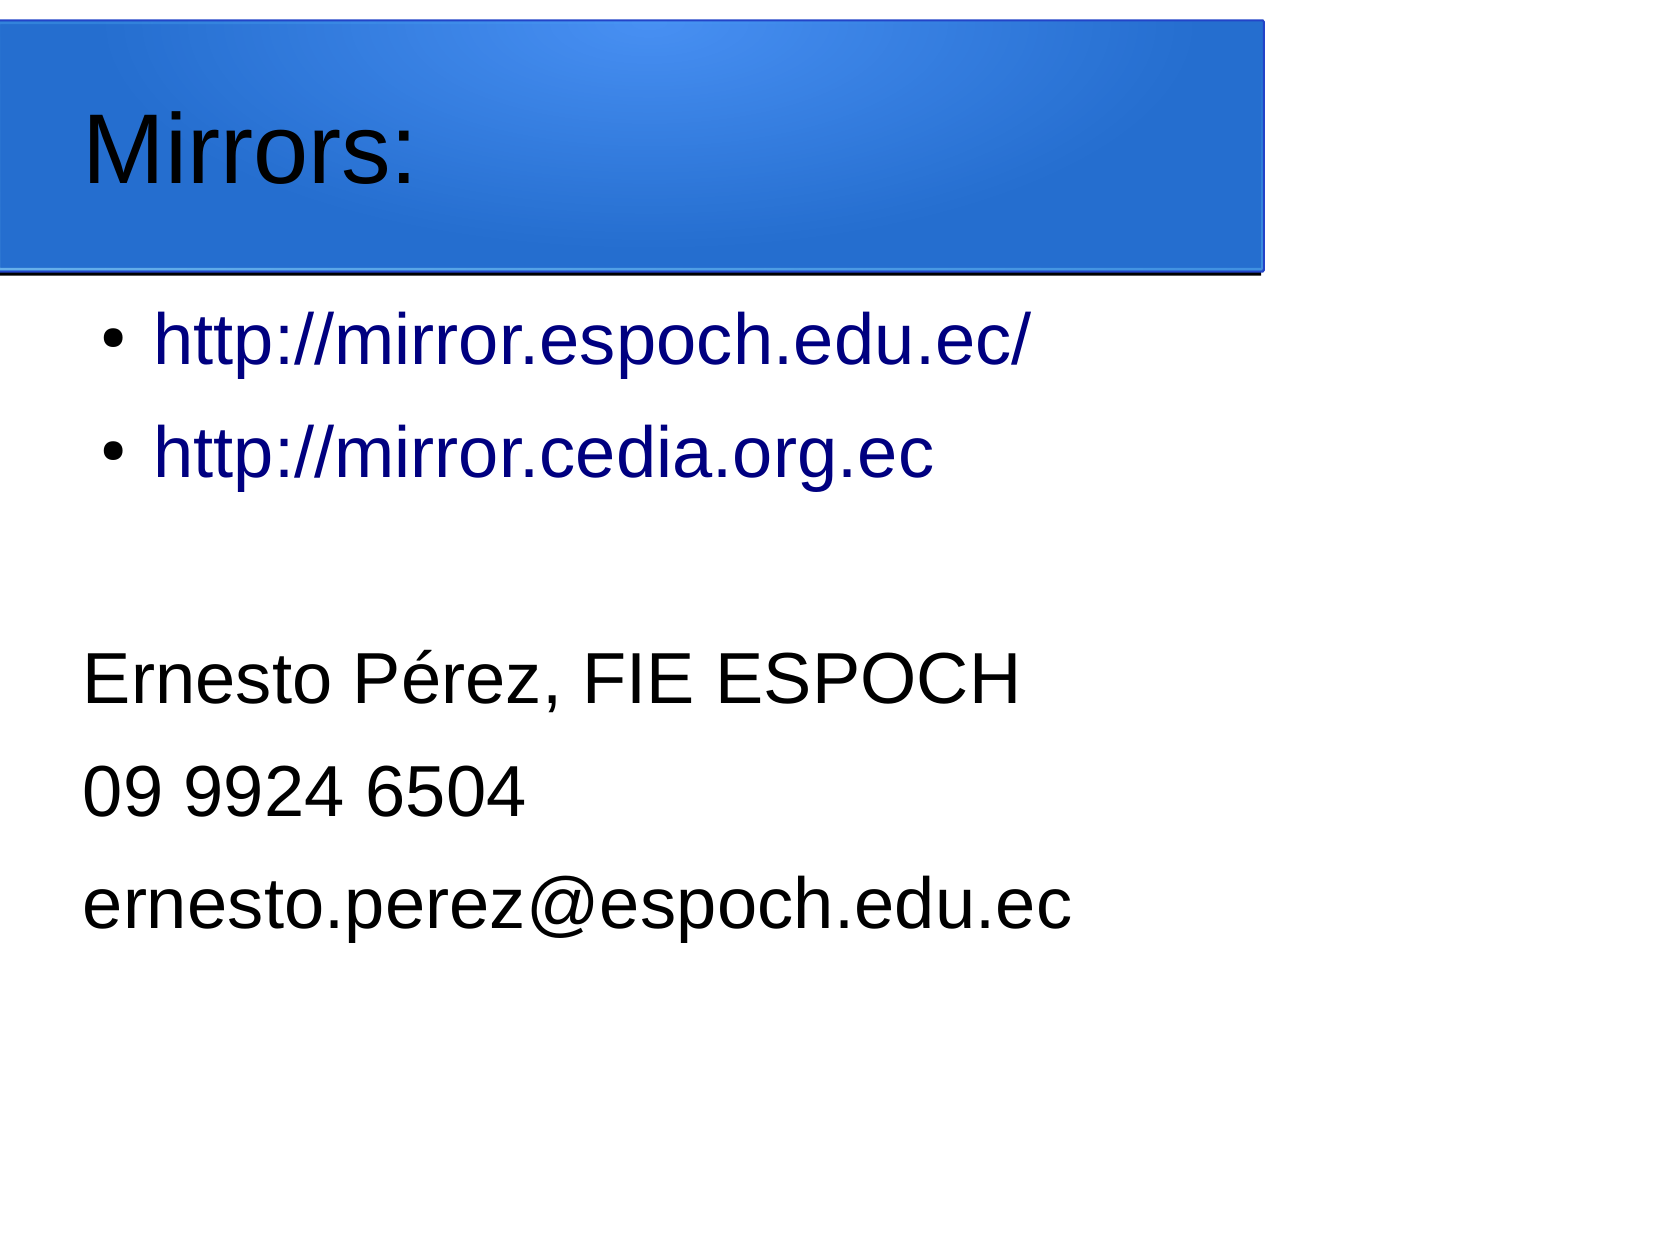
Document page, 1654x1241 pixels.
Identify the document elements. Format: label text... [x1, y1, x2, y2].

list http://mirror.espoch.edu.ec/ http://mirror.cedia.org.ec Ernesto Pérez, FIE ESPOCH 09 9924 6504 ernesto.perez@espoch.edu.ec [82, 299, 1571, 1019]
title Mirrors: [82, 47, 1235, 252]
